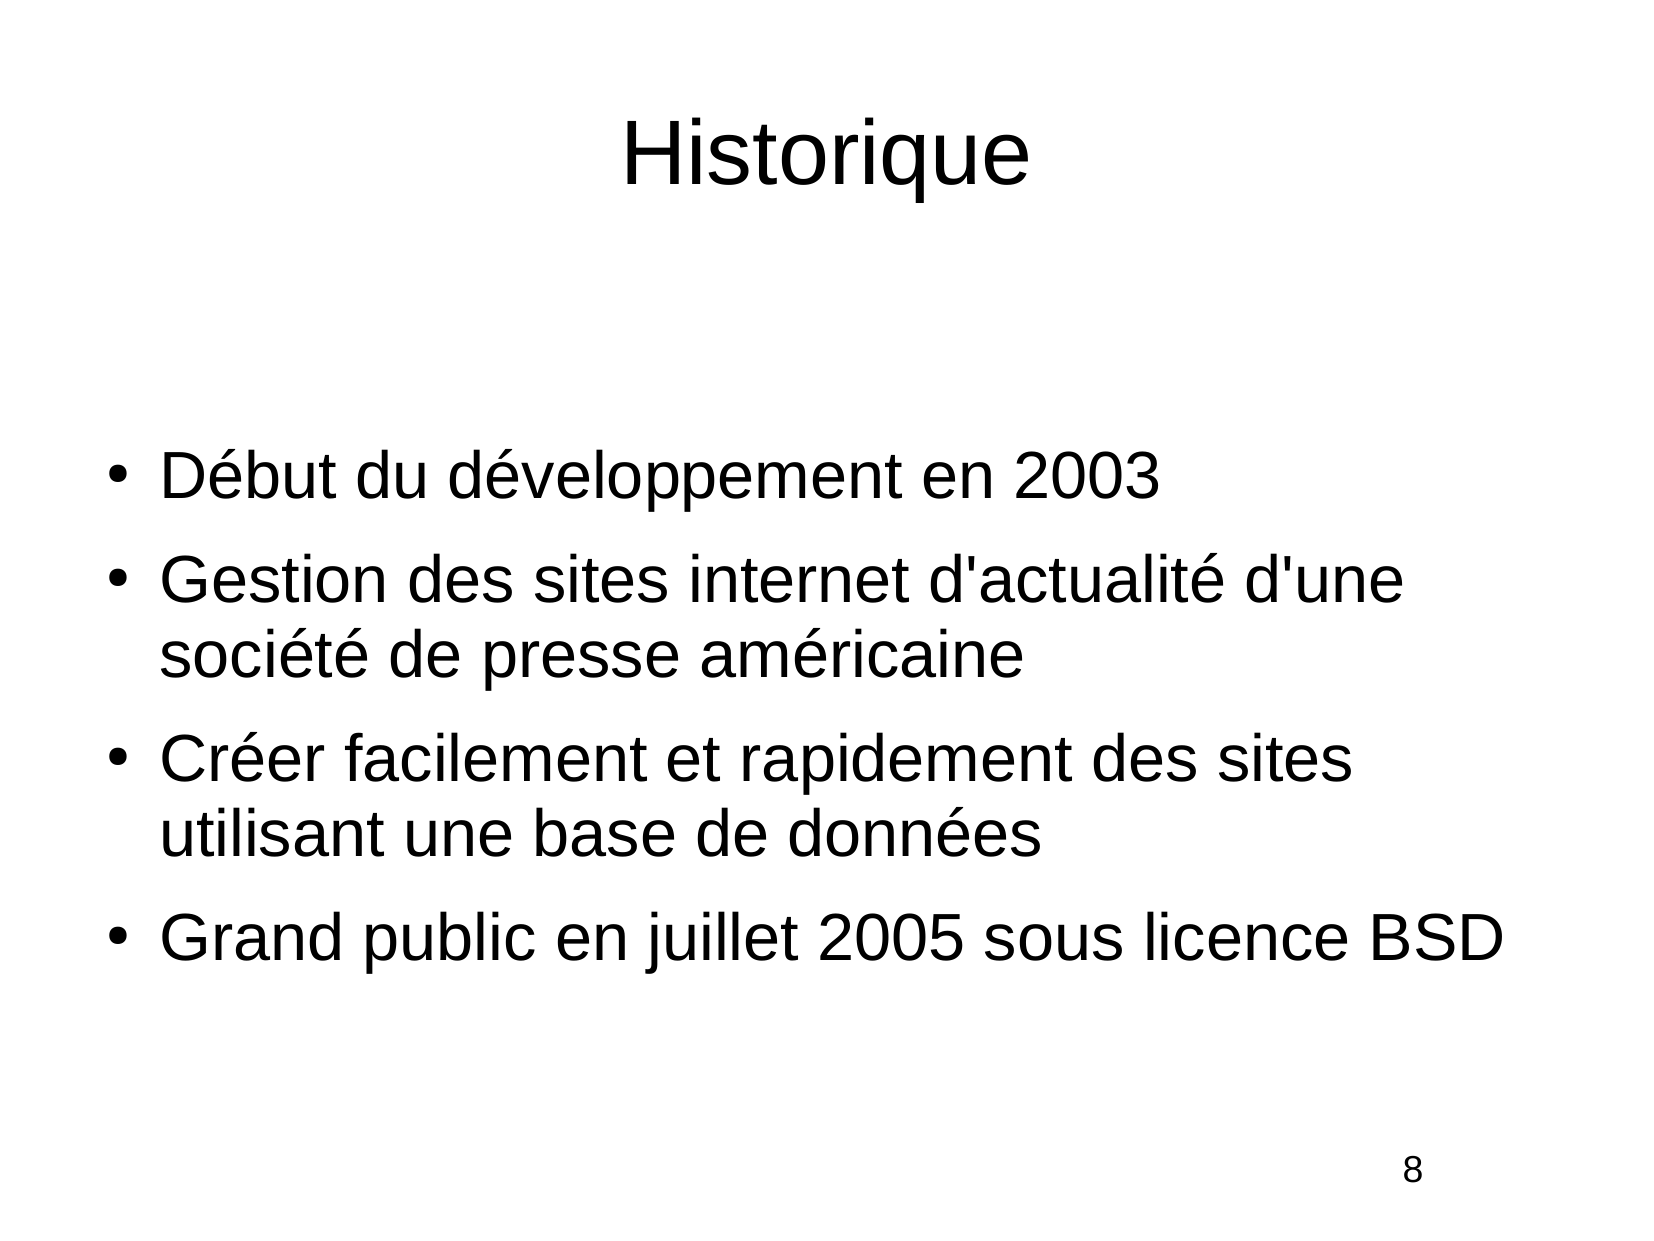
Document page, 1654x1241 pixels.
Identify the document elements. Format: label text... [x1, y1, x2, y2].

list Début du développement en 2003 Gestion des sites internet d'actualité d'une société de presse américaine Créer facilement et rapidement des sites utilisant une base de données Grand public en juillet 2005 sous licence BSD [88, 437, 1577, 1004]
title Historique [82, 49, 1571, 257]
